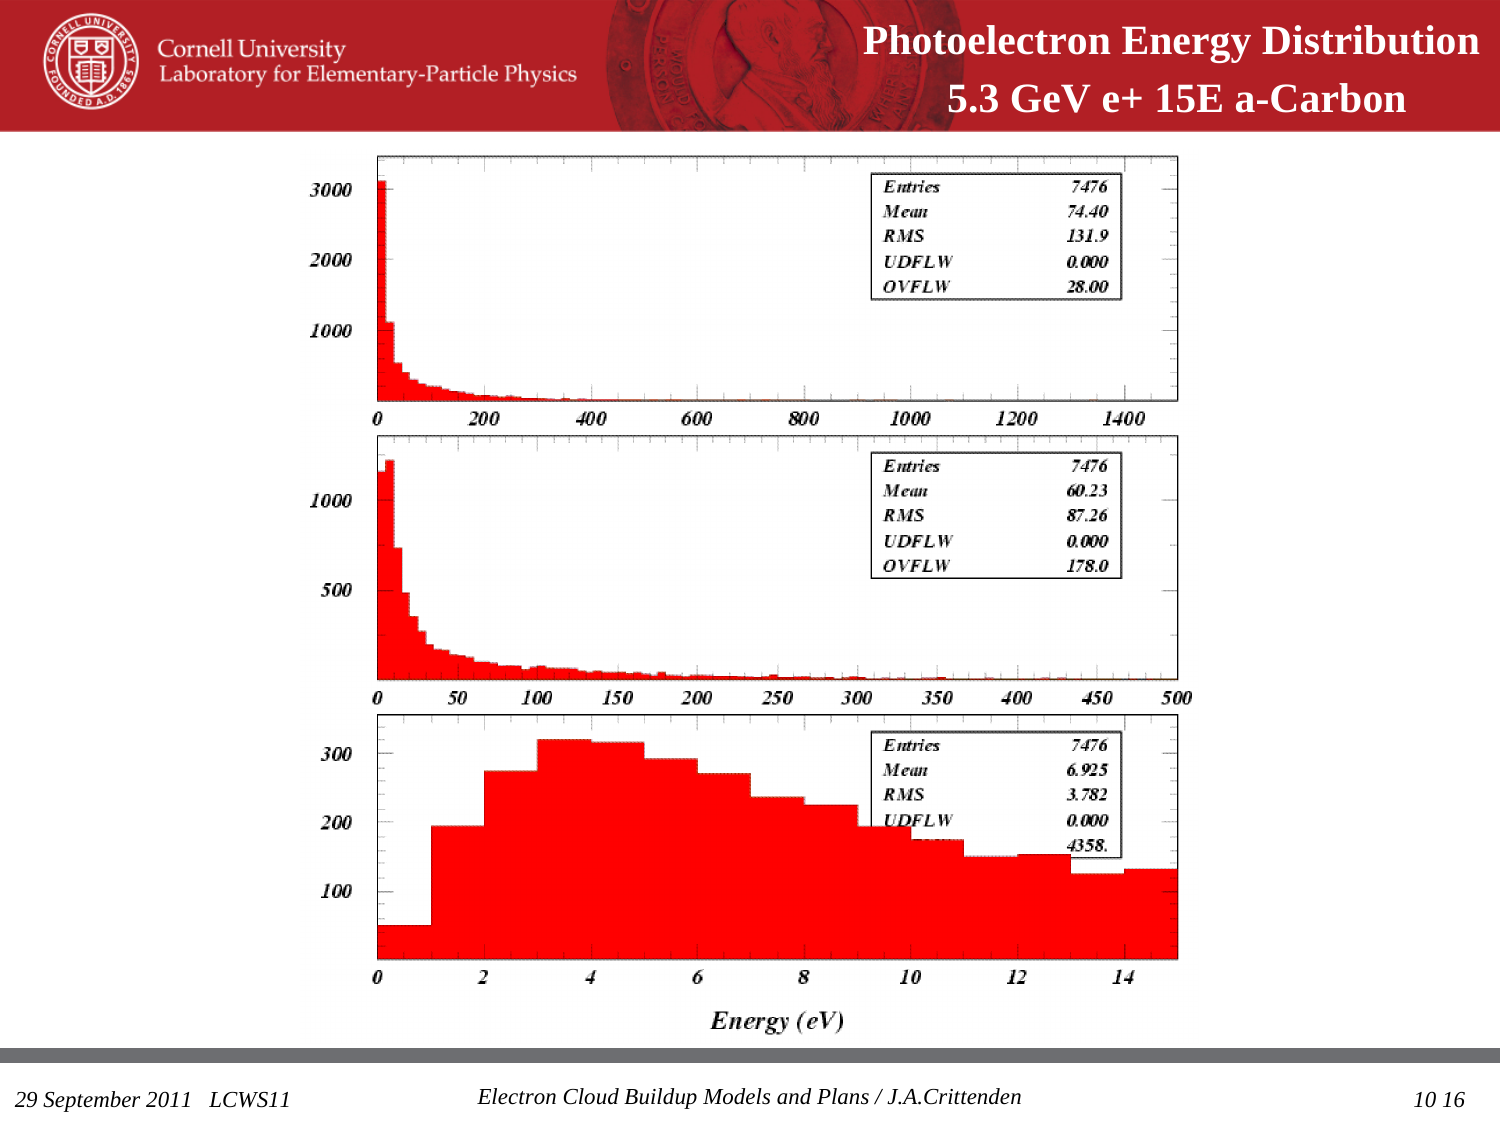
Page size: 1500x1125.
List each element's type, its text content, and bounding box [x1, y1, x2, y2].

title Photoelectron Energy Distribution 5.3 GeV e+ 15E a-Carbon [862, 0, 1492, 126]
picture [0, 0, 1500, 132]
picture [300, 149, 1201, 1045]
